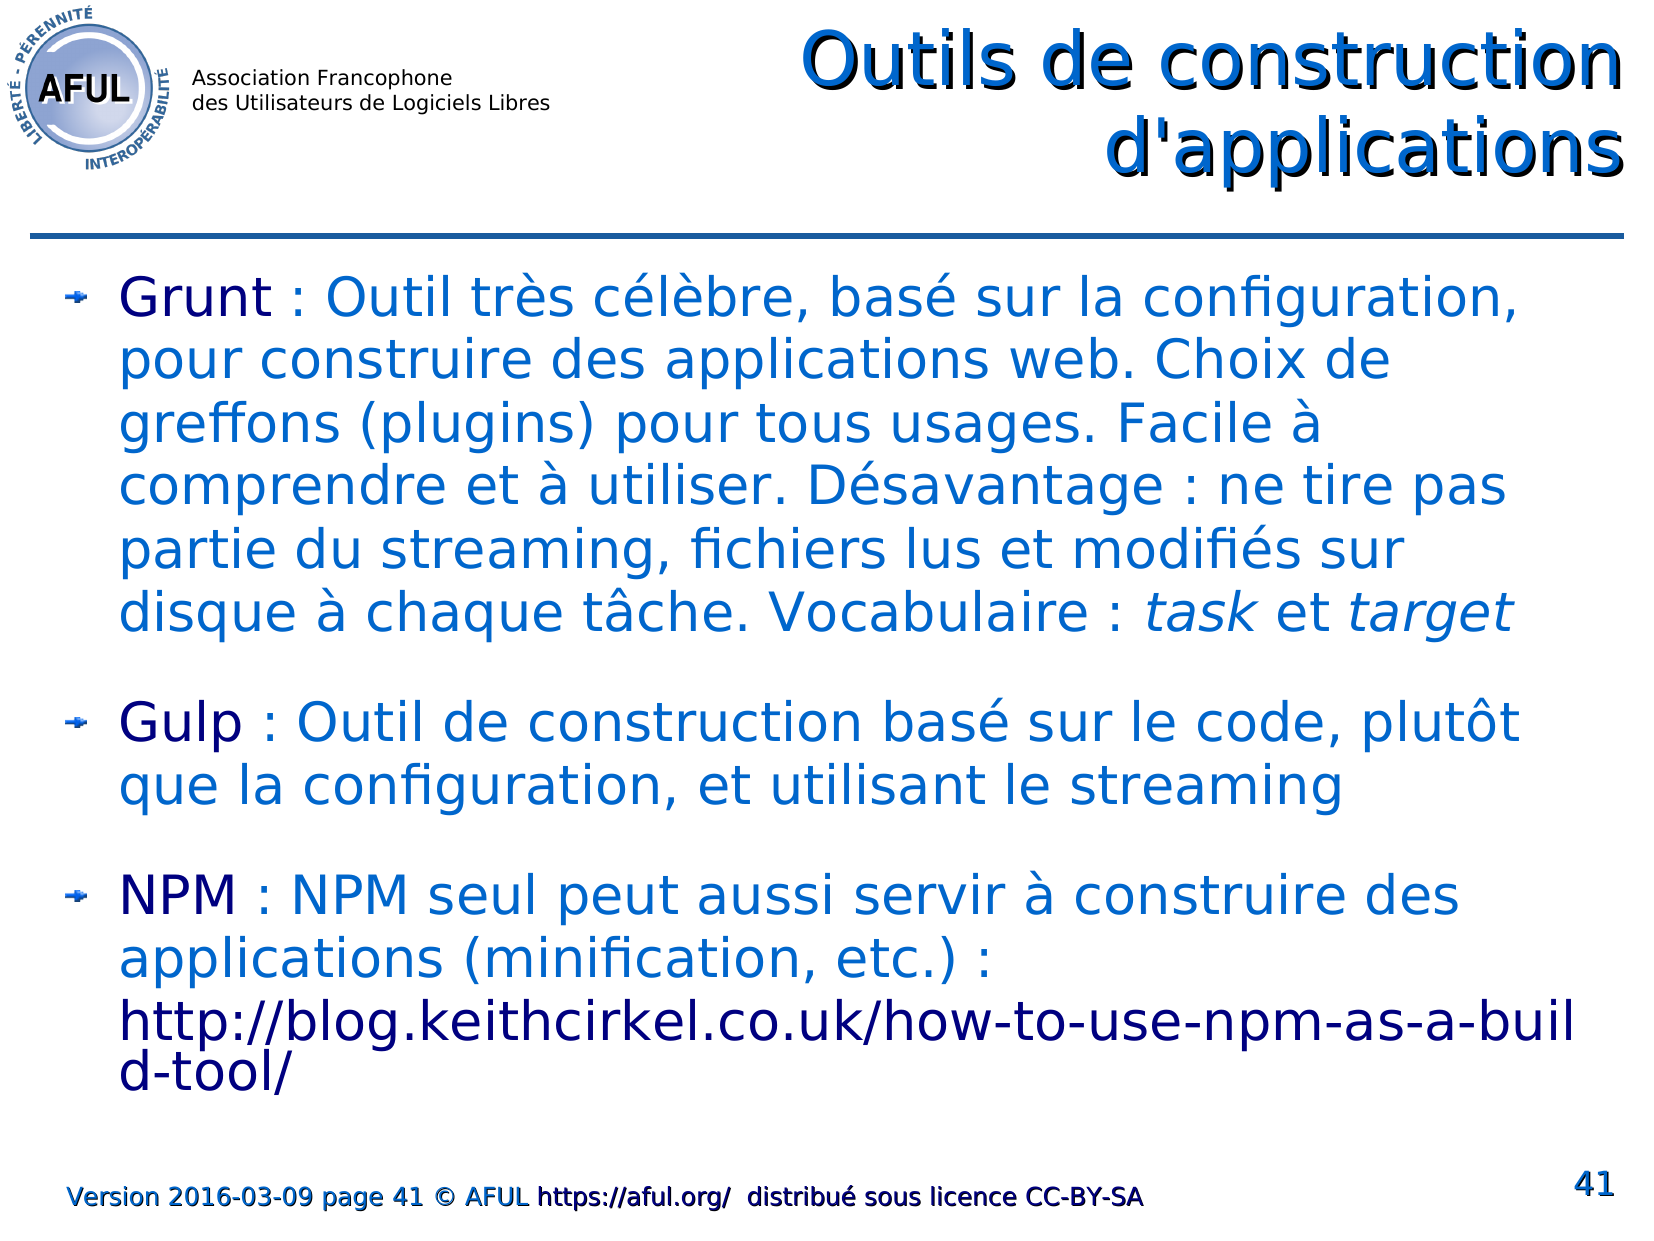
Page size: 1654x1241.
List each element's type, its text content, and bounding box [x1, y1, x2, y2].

title Outils de construction d'applications [501, 0, 1625, 207]
picture [0, 0, 178, 178]
list Grunt : Outil très célèbre, basé sur la configuration, pour construire des applications web. Choix de greffons (plugins) pour tous usages. Facile à comprendre et à utiliser. Désavantage : ne tire pas partie du streaming, fichiers lus et modifiés sur disque à chaque tâche. Vocabulaire : task et target Gulp : Outil de construction basé sur le code, plutôt que la configuration, et utilisant le streaming NPM : NPM seul peut aussi servir à construire des applications (minification, etc.) : http://blog.keithcirkel.co.uk/how-to-use-npm-as-a-build-tool/ [47, 265, 1595, 1211]
